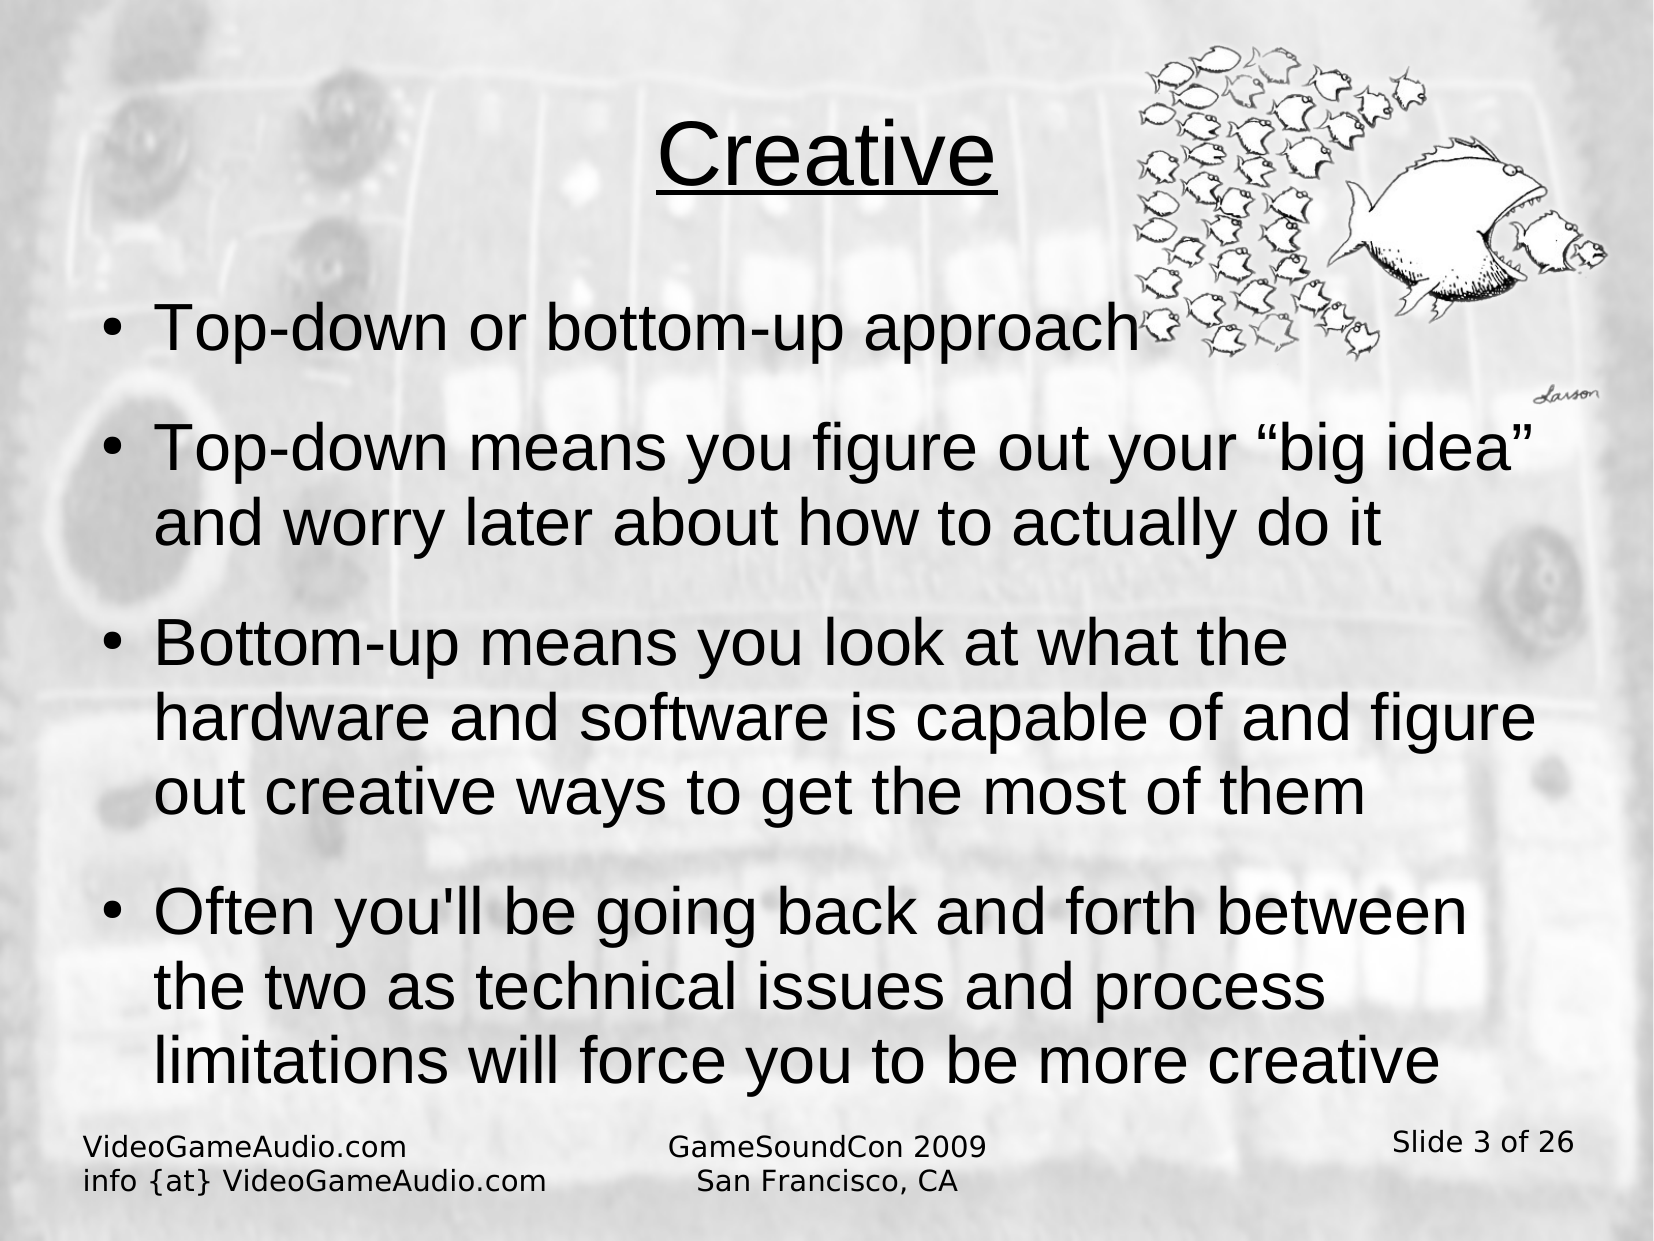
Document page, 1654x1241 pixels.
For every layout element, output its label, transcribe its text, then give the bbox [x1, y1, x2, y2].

list Top-down or bottom-up approach Top-down means you figure out your “big idea” and worry later about how to actually do it Bottom-up means you look at what the hardware and software is capable of and figure out creative ways to get the most of them Often you'll be going back and forth between the two as technical issues and process limitations will force you to be more creative [82, 290, 1572, 1109]
picture [1125, 37, 1621, 413]
title Creative [82, 49, 1125, 257]
